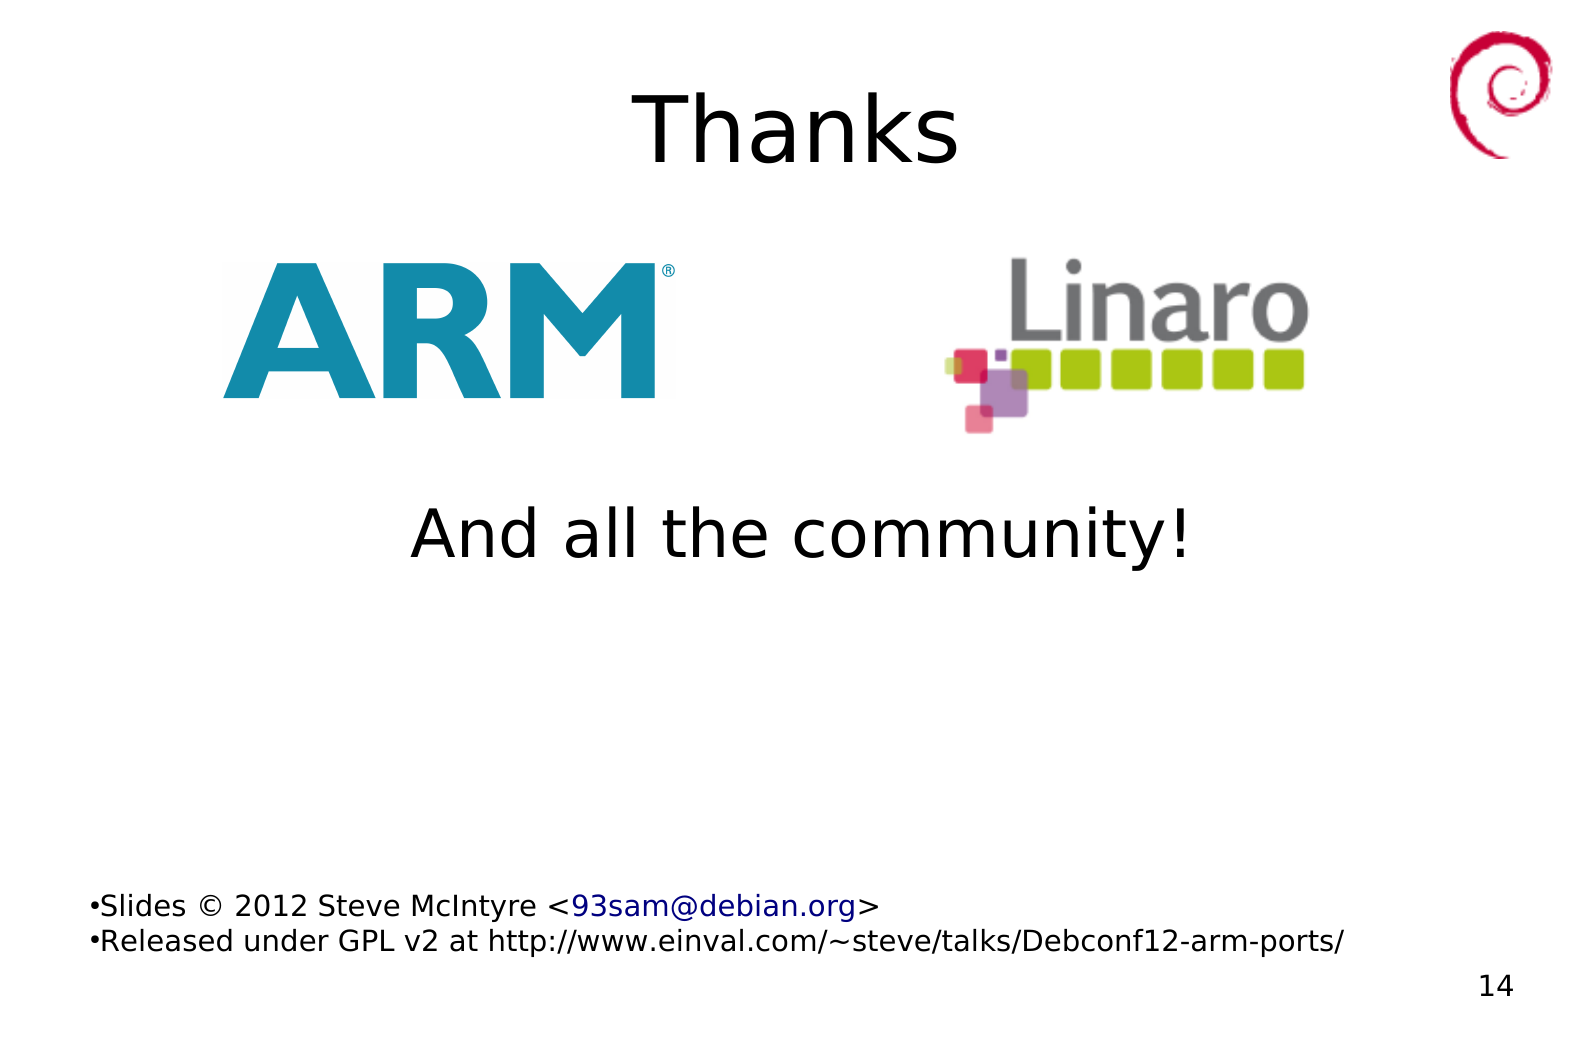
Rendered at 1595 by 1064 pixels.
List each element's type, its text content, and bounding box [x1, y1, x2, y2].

text_box Slides © 2012 Steve McIntyre <93sam@debian.org> Released under GPL v2 at http://www.einval.com/~steve/talks/Debconf12-arm-ports/ [75, 882, 1463, 975]
picture [1450, 31, 1555, 159]
picture [900, 187, 1351, 488]
title Thanks [79, 49, 1515, 213]
text_box And all the community! [378, 495, 1228, 574]
picture [222, 262, 676, 399]
